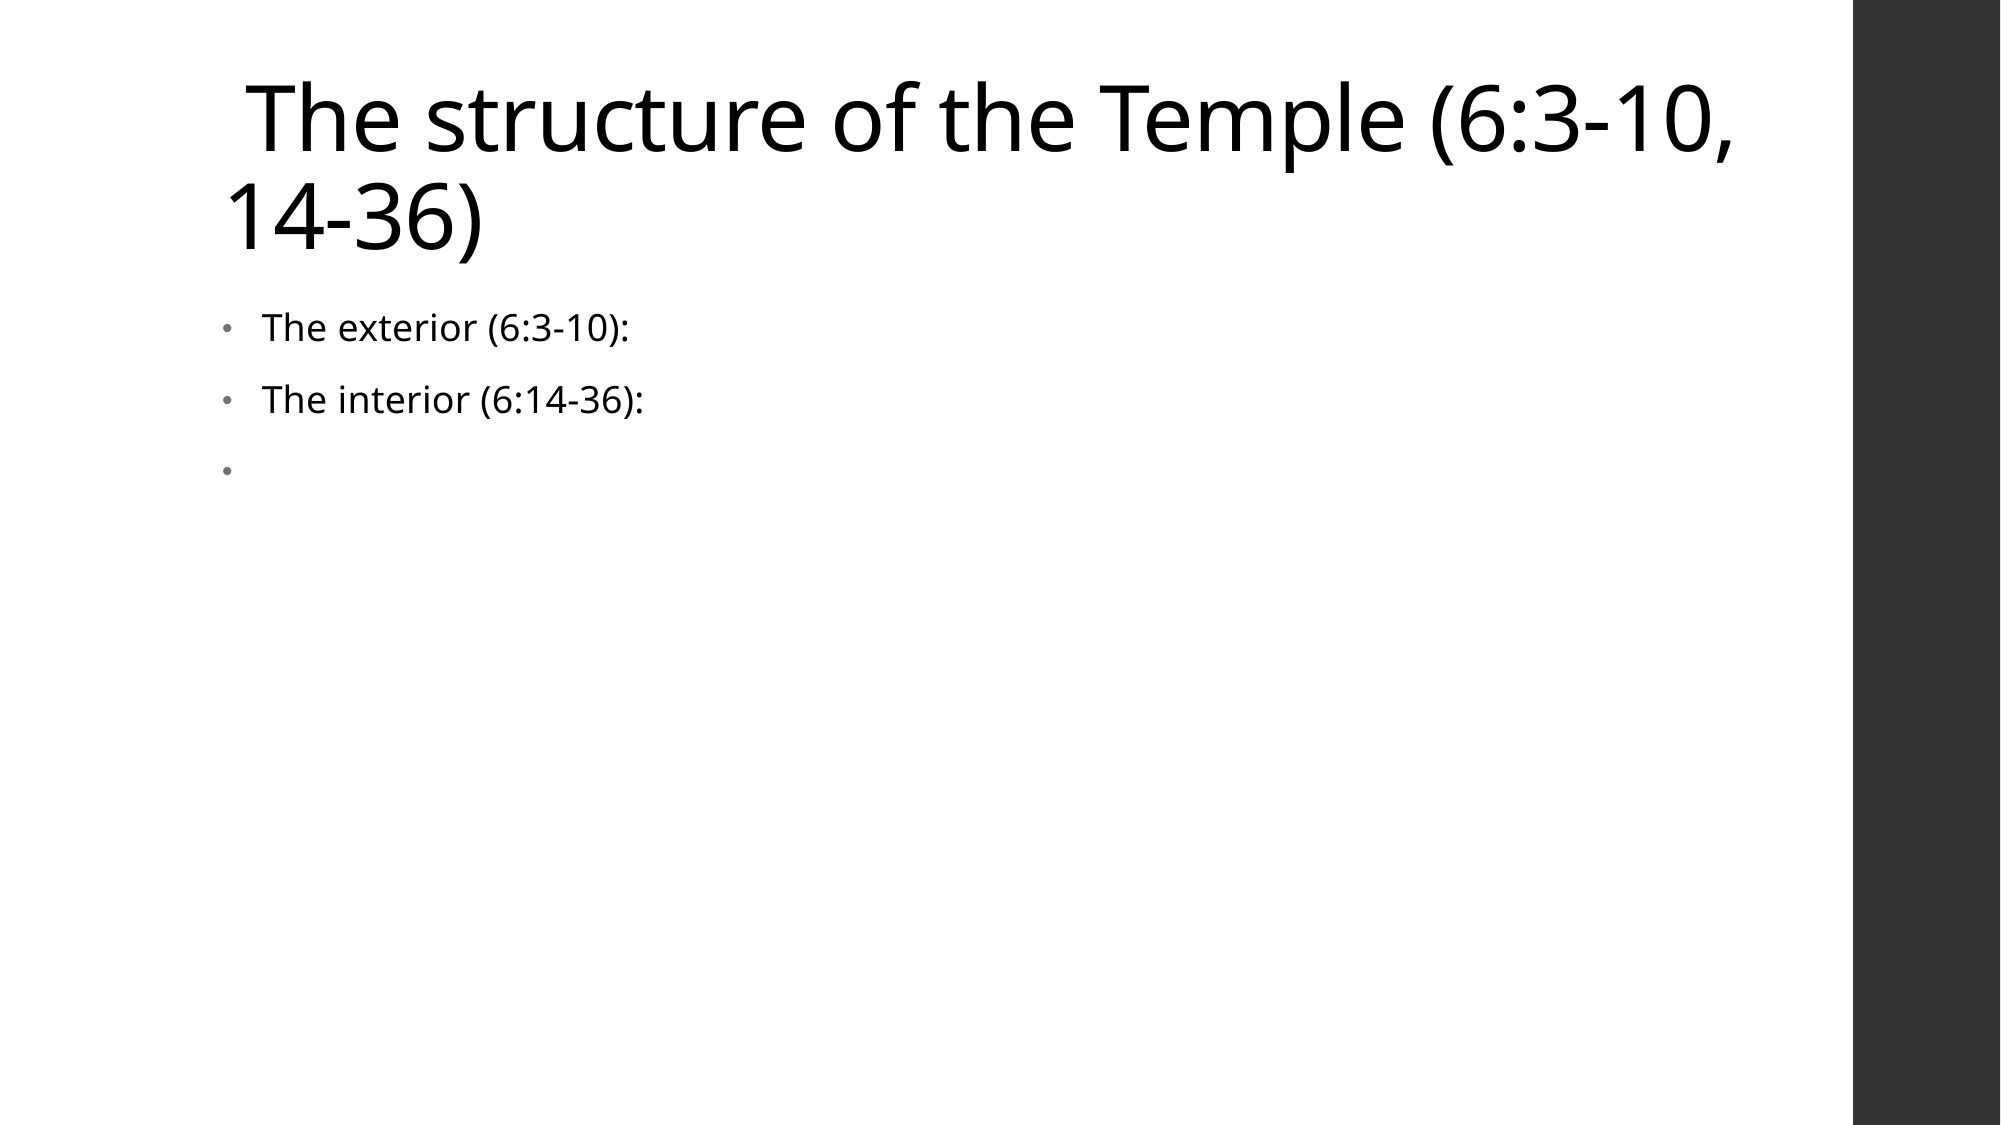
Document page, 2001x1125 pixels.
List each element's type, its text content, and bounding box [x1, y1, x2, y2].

list The exterior (6:3-10): The interior (6:14-36): [206, 299, 1617, 1014]
title The structure of the Temple (6:3-10, 14-36) [206, 60, 1797, 278]
